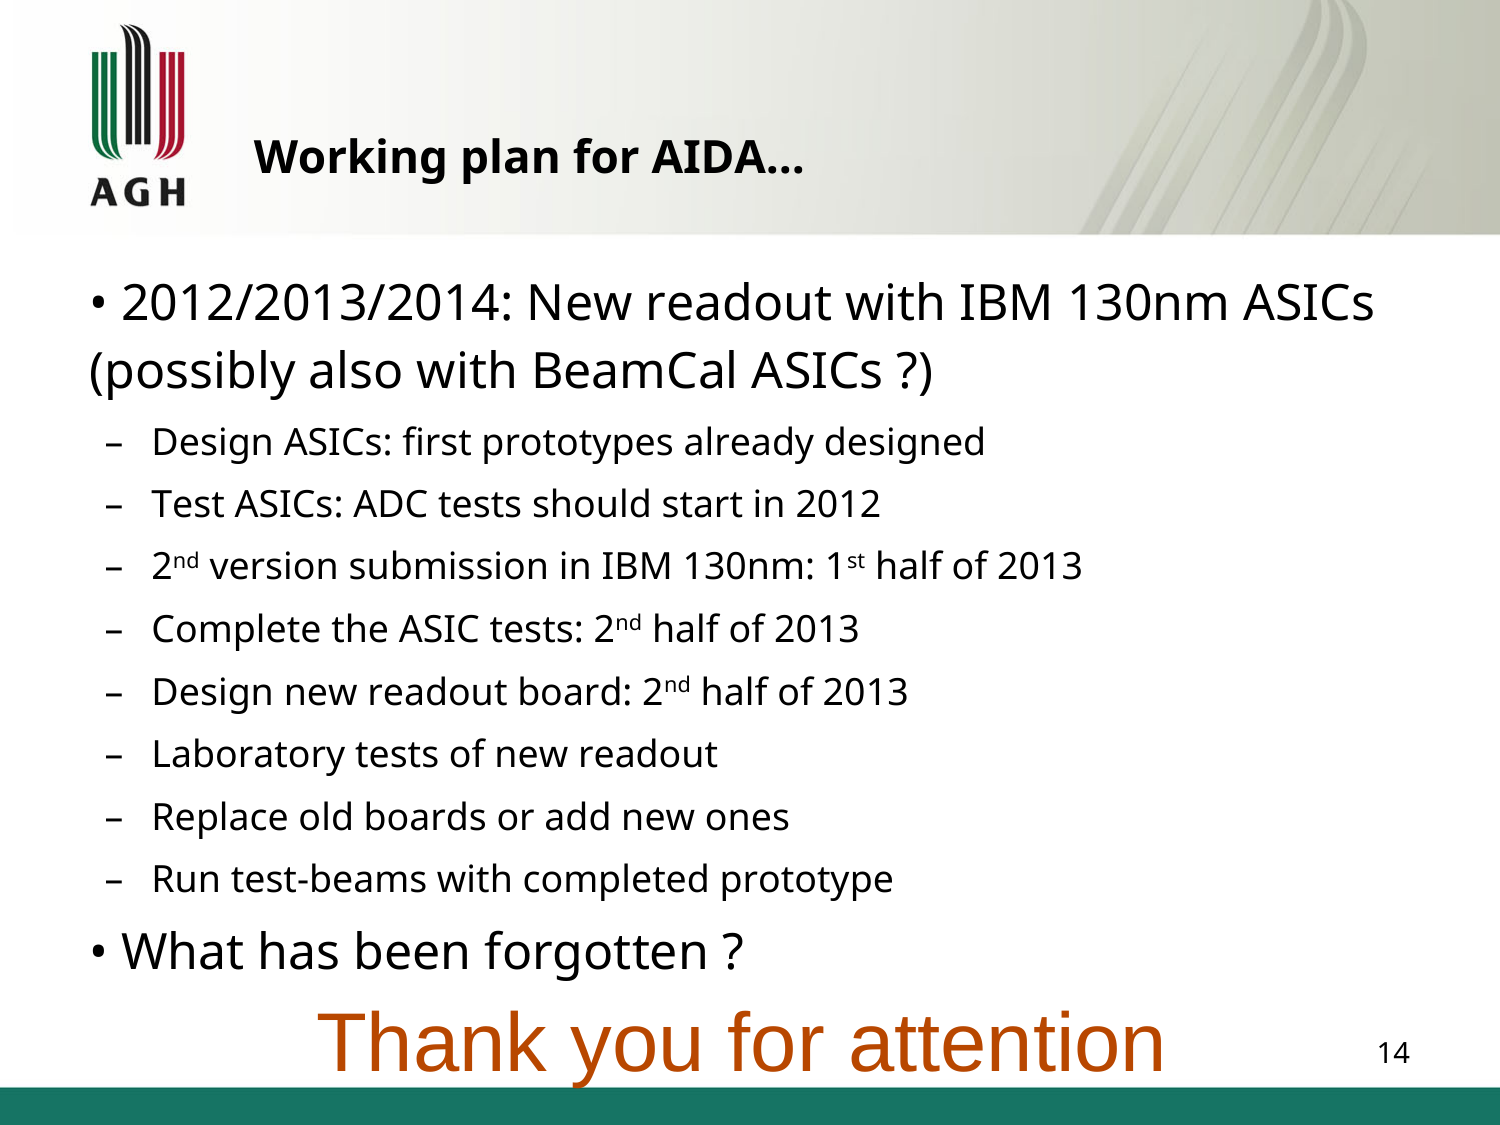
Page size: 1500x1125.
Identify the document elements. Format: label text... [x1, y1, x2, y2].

title Working plan for AIDA... [253, 78, 1425, 233]
text_box Thank you for attention [301, 980, 1183, 1096]
list 2012/2013/2014: New readout with IBM 130nm ASICs (possibly also with BeamCal ASICs ?) Design ASICs: first prototypes already designed Test ASICs: ADC tests should start in 2012 2nd version submission in IBM 130nm: 1st half of 2013 Complete the ASIC tests: 2nd half of 2013 Design new readout board: 2nd half of 2013 Laboratory tests of new readout Replace old boards or add new ones Run test-beams with completed prototype What has been forgotten ? [29, 267, 1441, 1010]
picture [0, 0, 1500, 1125]
